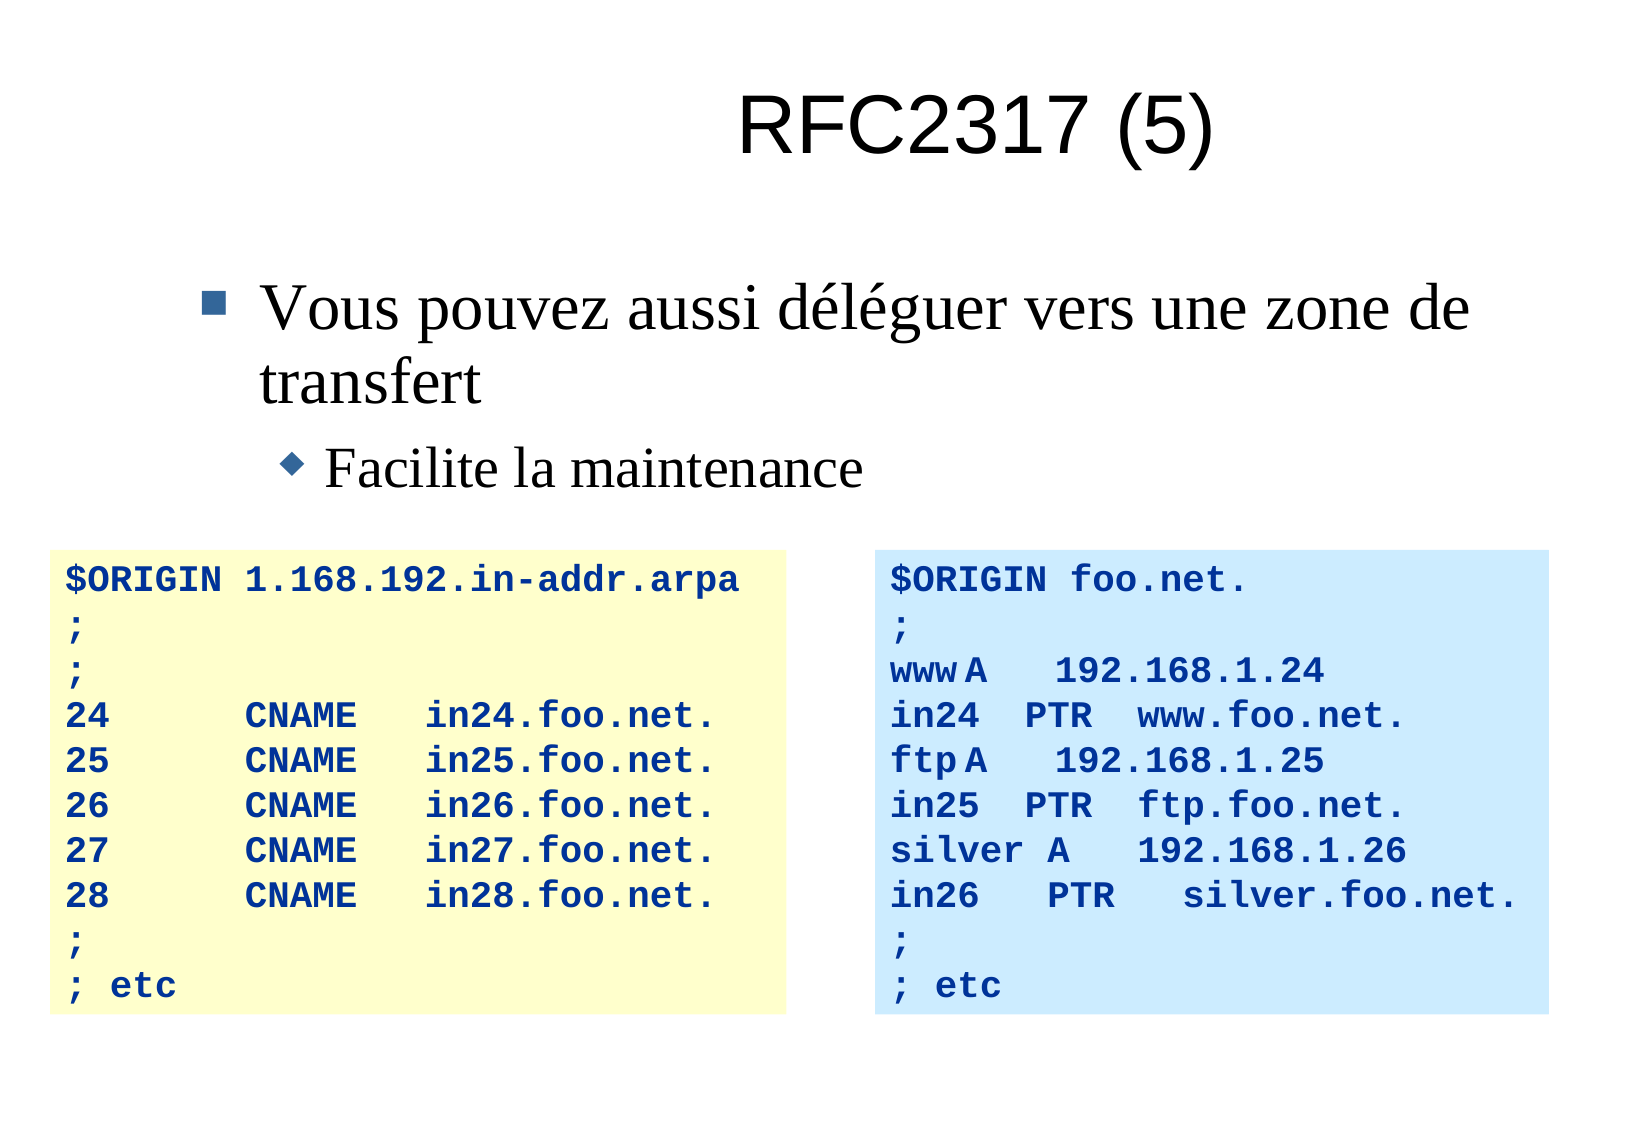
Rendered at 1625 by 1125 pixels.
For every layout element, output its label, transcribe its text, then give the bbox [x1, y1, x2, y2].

text_box $ORIGIN 1.168.192.in-addr.arpa ; ; 24 CNAME in24.foo.net. 25 CNAME in25.foo.net. 26 CNAME in26.foo.net. 27 CNAME in27.foo.net. 28 CNAME in28.foo.net. ; ; etc [50, 549, 787, 1013]
text_box $ORIGIN foo.net. ; www A 192.168.1.24 in24 PTR www.foo.net. ftp A 192.168.1.25 in25 PTR ftp.foo.net. silver A 192.168.1.26 in26 PTR silver.foo.net. ; ; etc [875, 549, 1549, 1013]
text_box RFC2317 (5) [446, 85, 1530, 177]
text_box Vous pouvez aussi déléguer vers une zone de transfert Facilite la maintenance [189, 262, 1584, 697]
